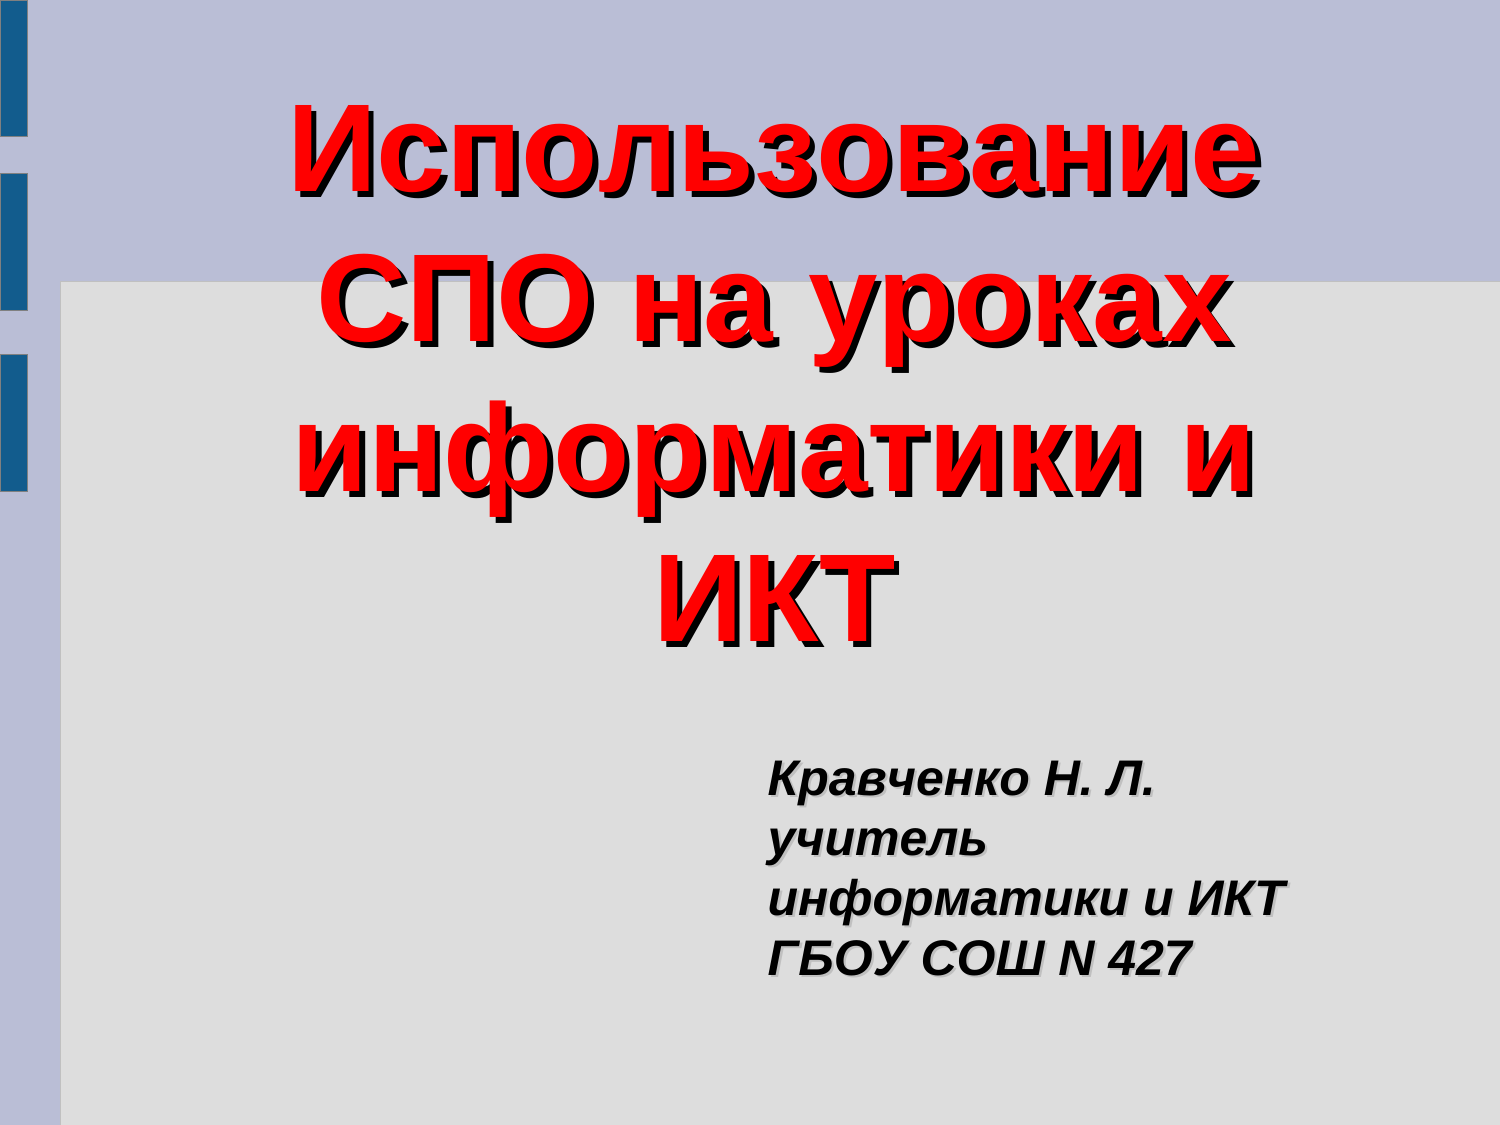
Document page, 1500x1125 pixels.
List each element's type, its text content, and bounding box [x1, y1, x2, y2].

text_box Кравченко Н. Л. учитель информатики и ИКТ ГБОУ СОШ N 427 [753, 738, 1329, 1063]
title Использование СПО на уроках информатики и ИКТ [249, 59, 1300, 675]
